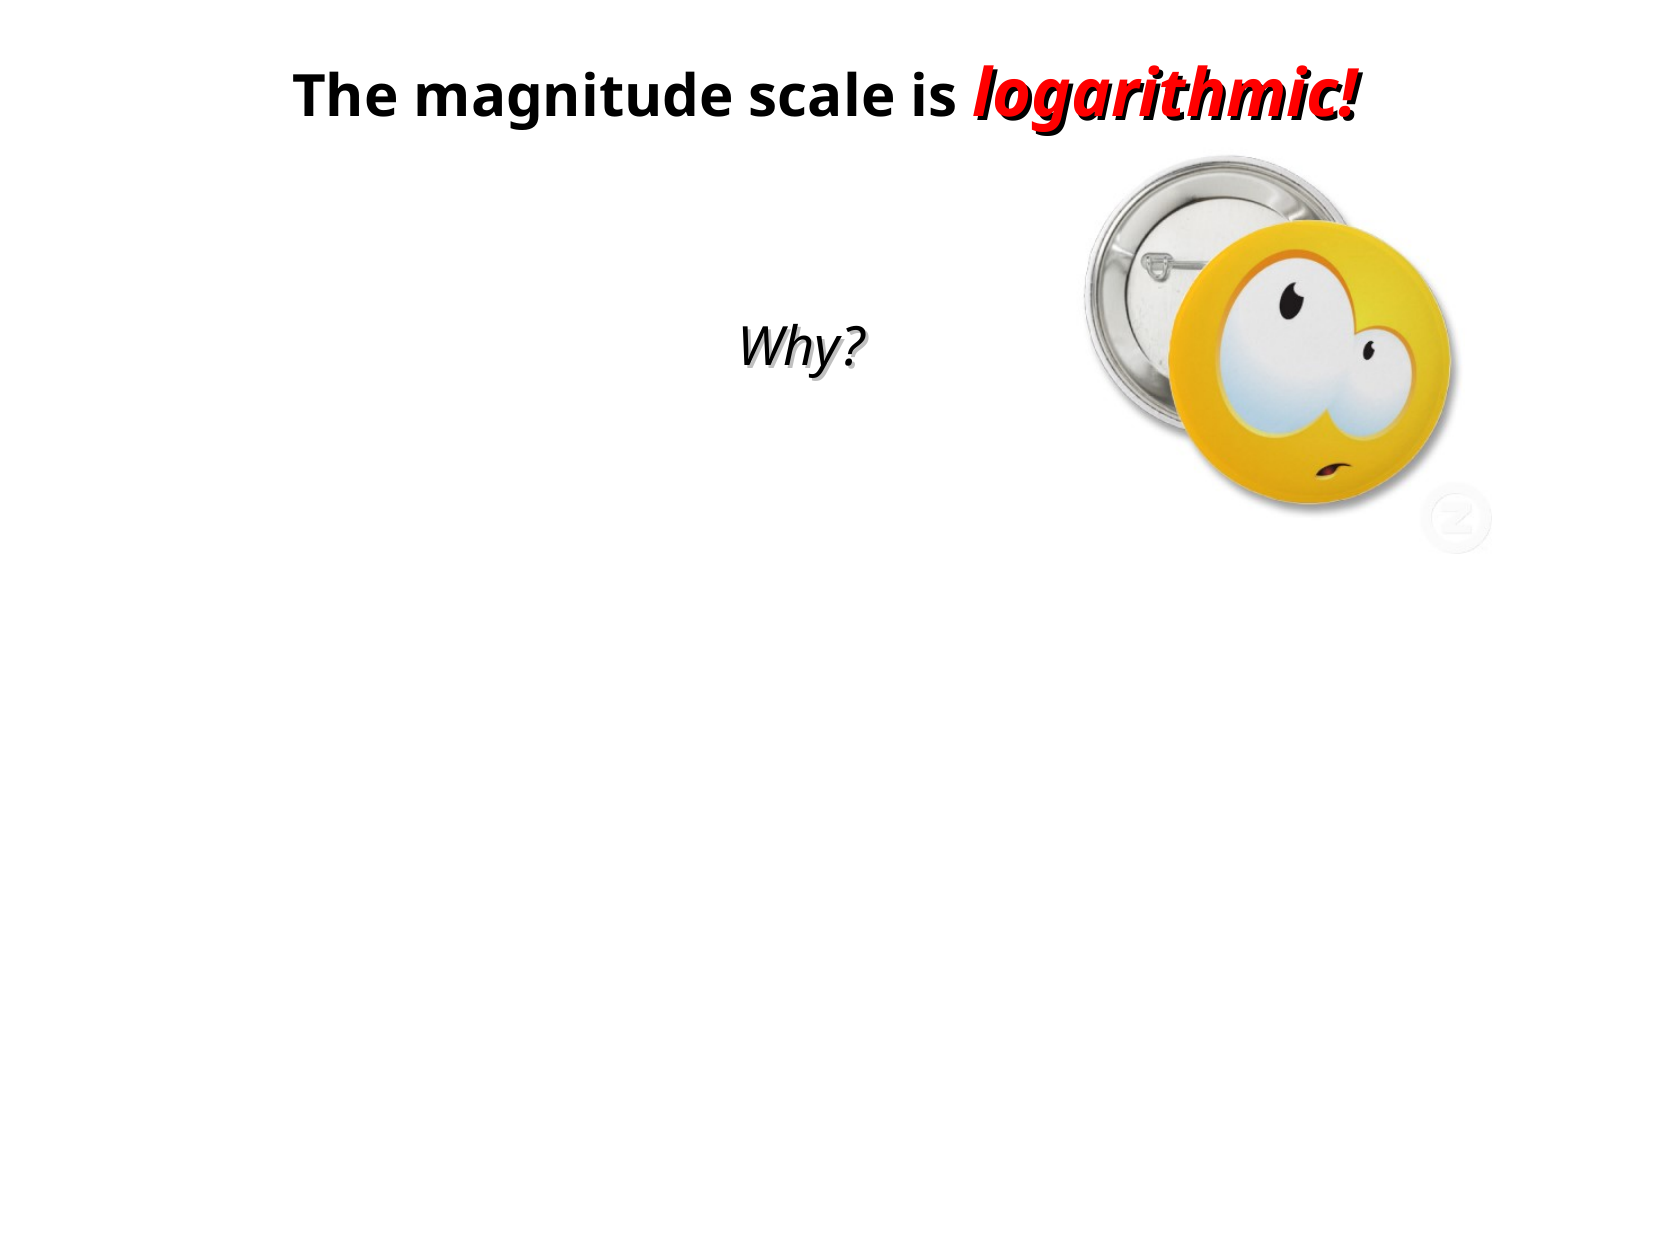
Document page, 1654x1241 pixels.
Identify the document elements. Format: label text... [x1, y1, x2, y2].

text_box The magnitude scale is logarithmic! [262, 37, 1388, 146]
picture [1050, 112, 1501, 563]
text_box Why? [150, 300, 1463, 391]
